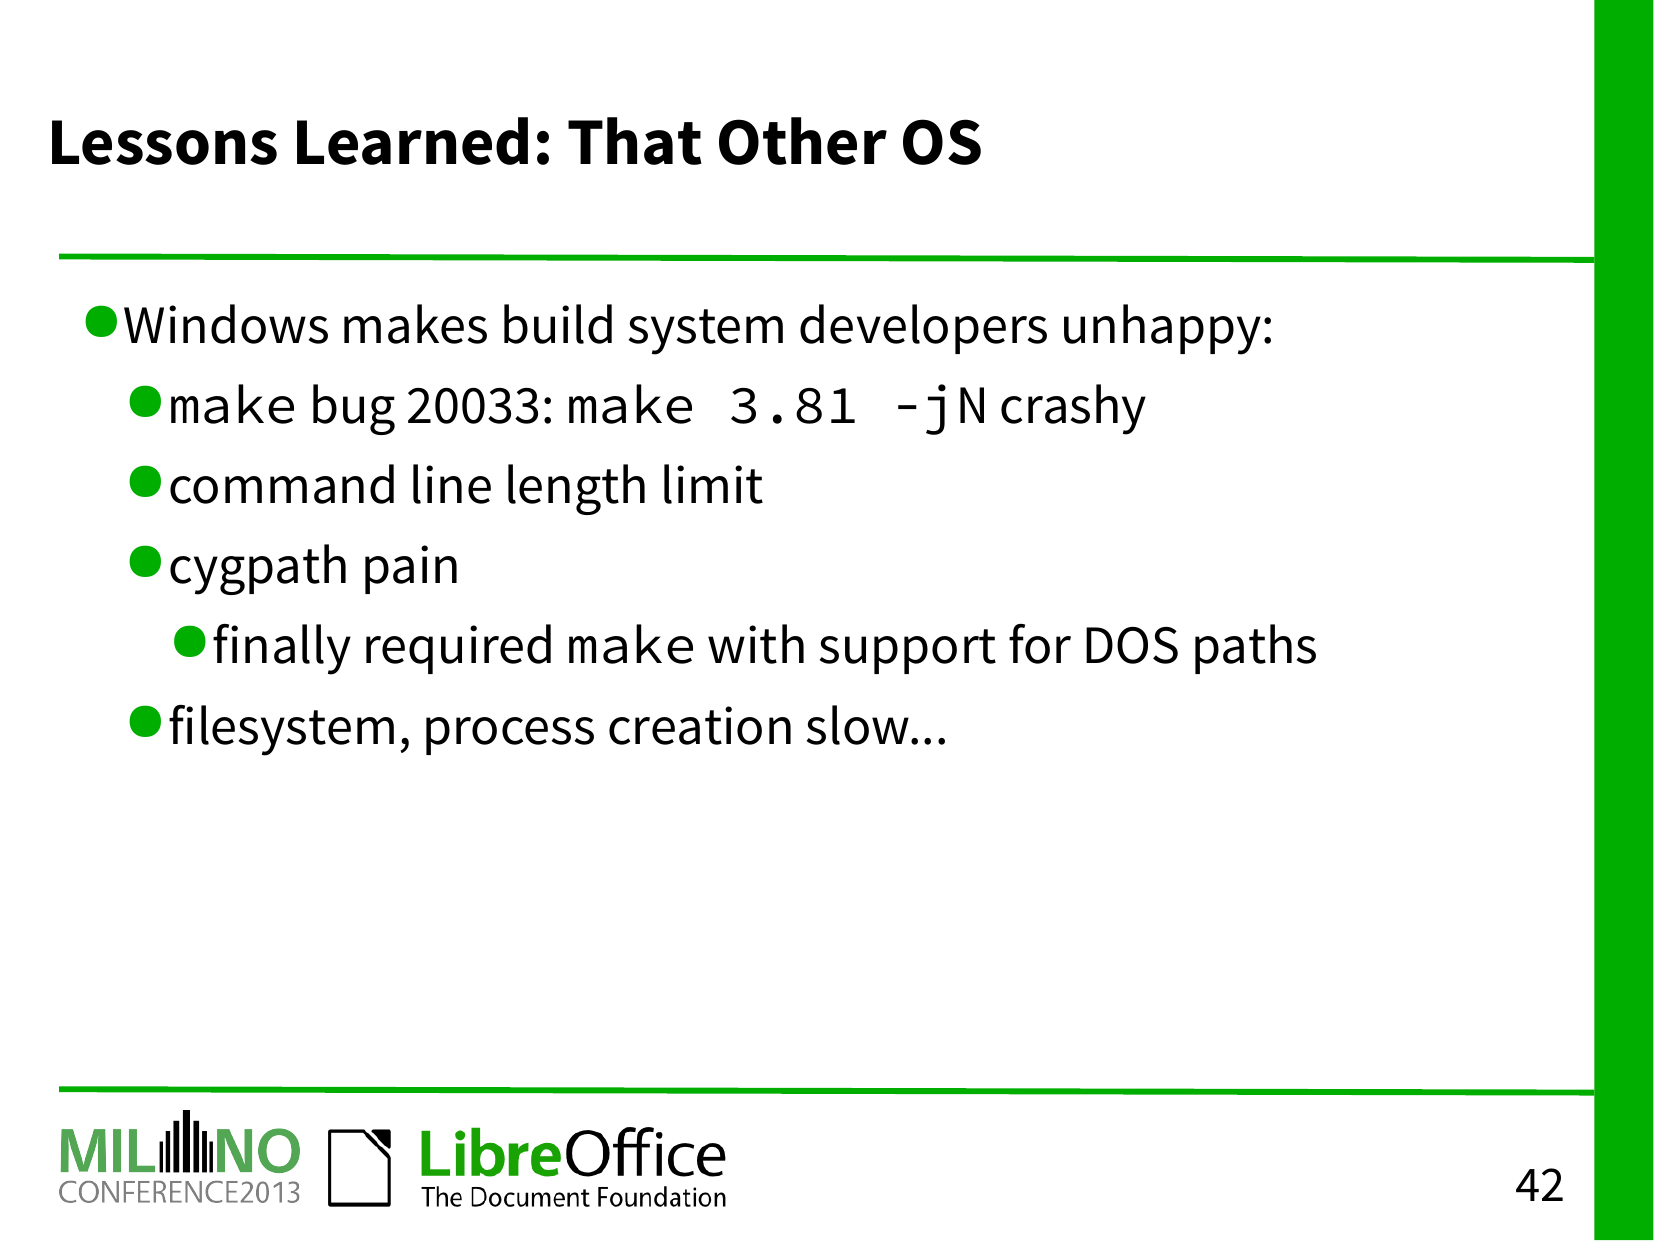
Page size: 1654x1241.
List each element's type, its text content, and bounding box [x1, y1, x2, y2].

title Lessons Learned: That Other OS [47, 66, 1583, 215]
picture [59, 1093, 756, 1241]
list Windows makes build system developers unhappy: make bug 20033: make 3.81 -jN crashy command line length limit cygpath pain finally required make with support for DOS paths filesystem, process creation slow... [35, 290, 1524, 1010]
